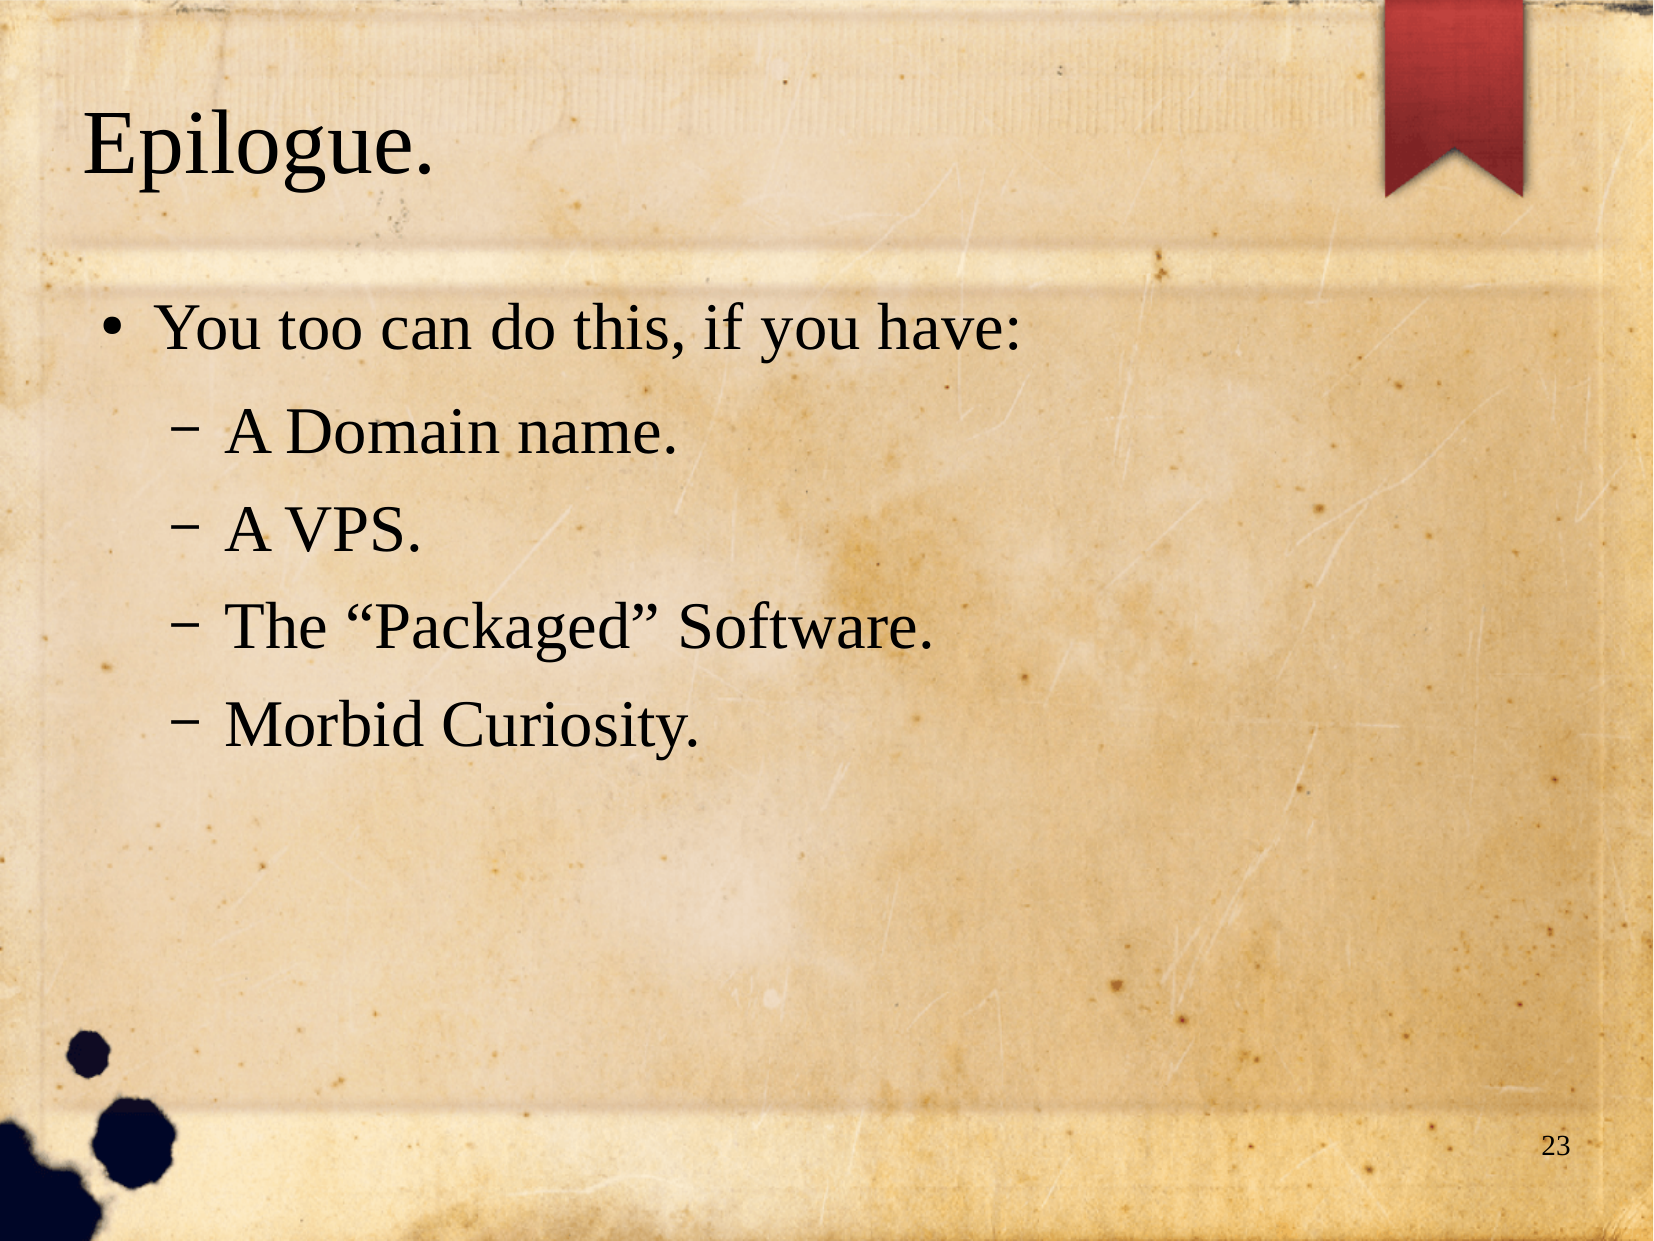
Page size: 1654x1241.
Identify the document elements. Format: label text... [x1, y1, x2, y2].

list You too can do this, if you have: A Domain name. A VPS. The “Packaged” Software. Morbid Curiosity. [82, 290, 1538, 1010]
picture [0, 0, 1654, 1241]
title Epilogue. [82, 49, 1347, 237]
